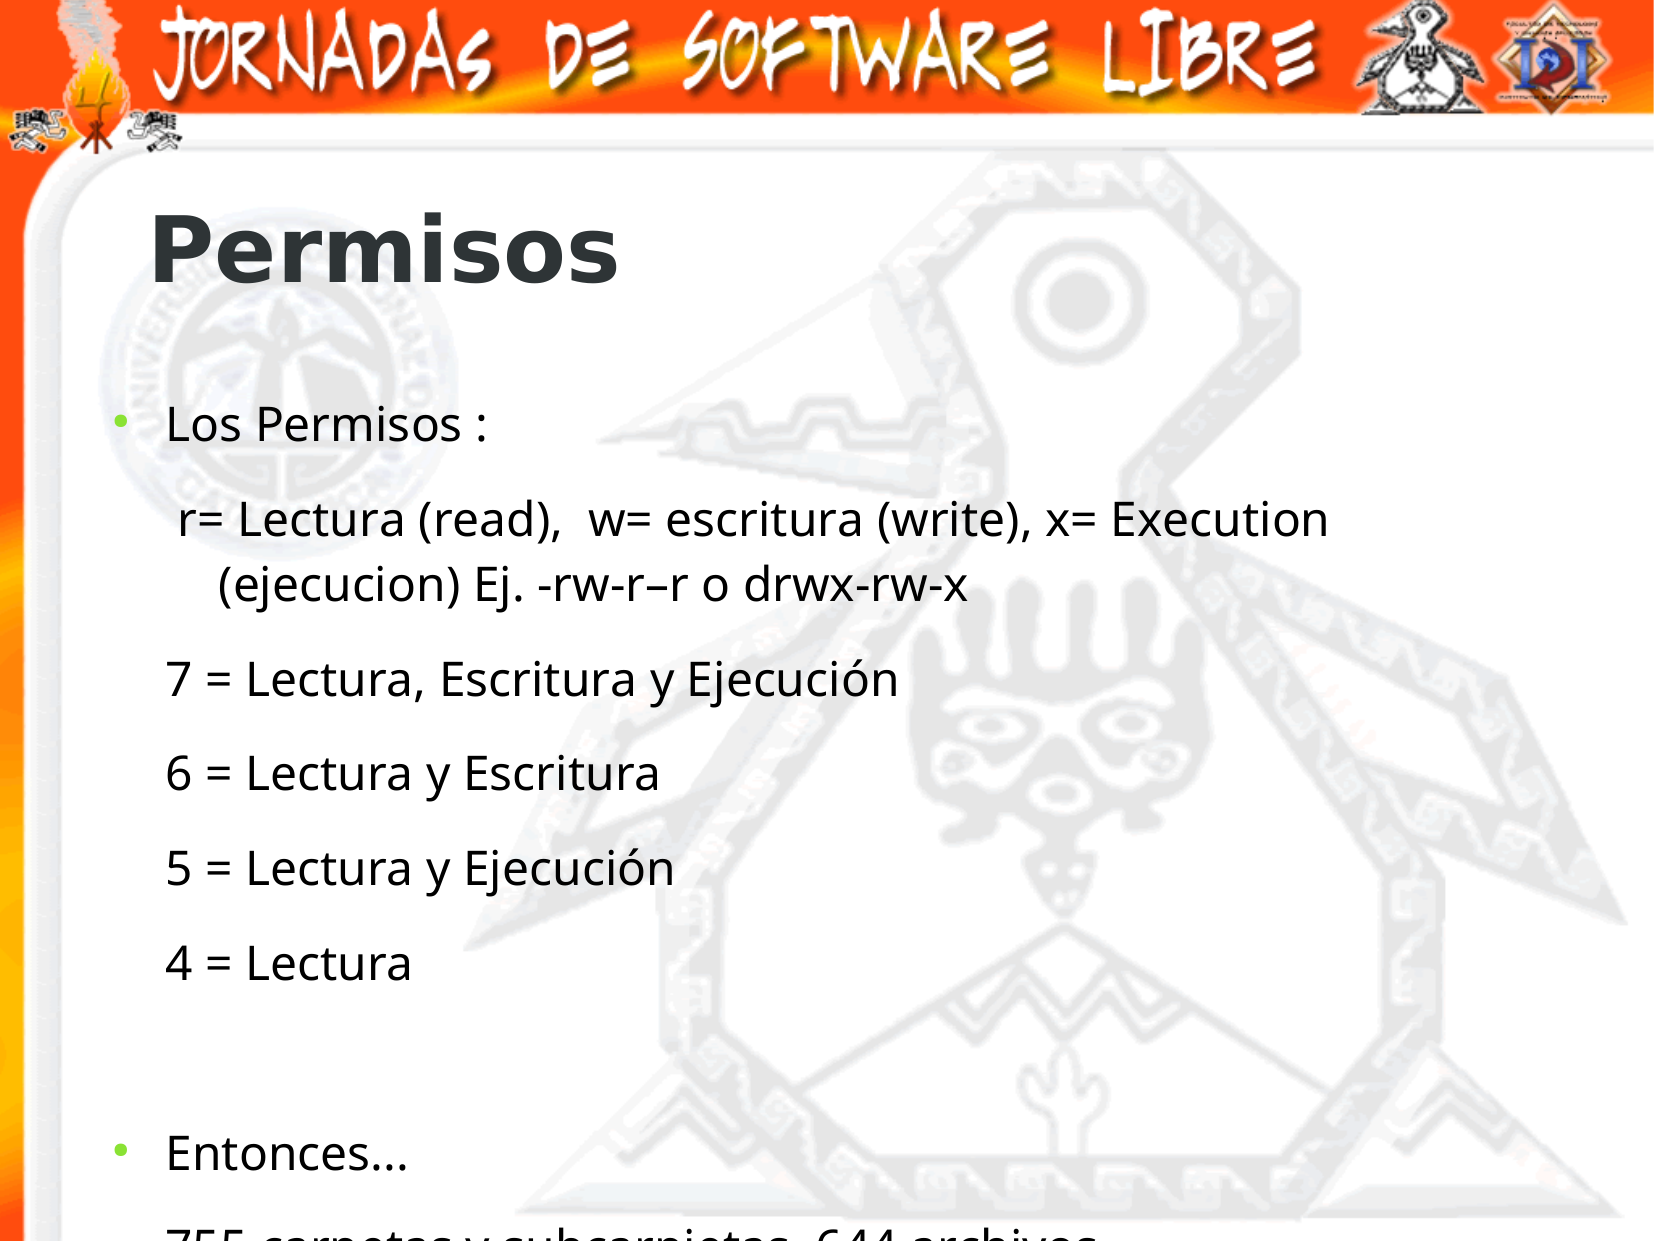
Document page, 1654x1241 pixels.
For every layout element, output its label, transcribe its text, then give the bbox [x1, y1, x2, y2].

title Permisos [147, 147, 1636, 355]
list Los Permisos : r= Lectura (read), w= escritura (write), x= Execution (ejecucion) Ej. -rw-r–r o drwx-rw-x 7 = Lectura, Escritura y Ejecución 6 = Lectura y Escritura 5 = Lectura y Ejecución 4 = Lectura Entonces... 755 carpetas y subcarpietas, 644 archivos configuration.php 444 o 644. [76, 390, 1565, 1241]
picture [0, 0, 1654, 1241]
